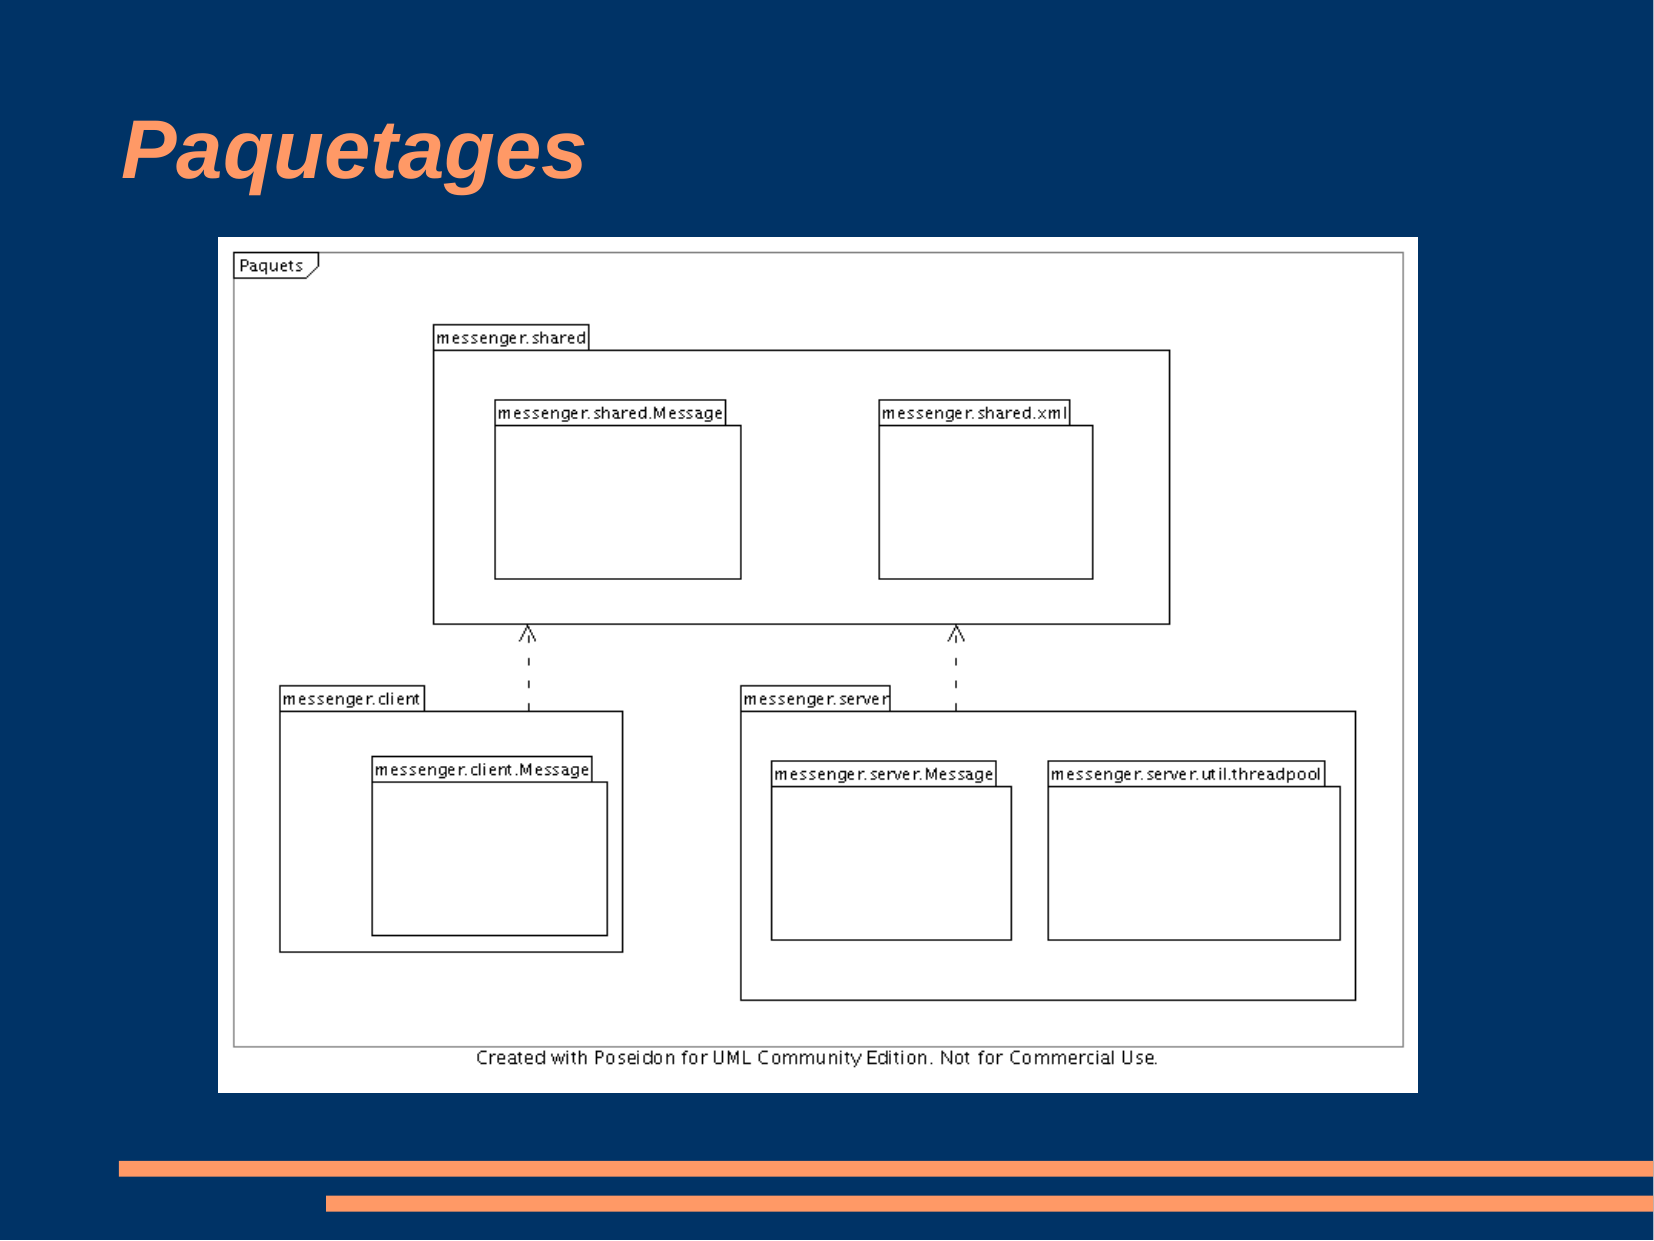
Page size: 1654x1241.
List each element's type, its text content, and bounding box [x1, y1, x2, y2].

chart [121, 322, 1561, 1132]
picture [218, 237, 1418, 1093]
title Paquetages [121, 46, 1534, 254]
